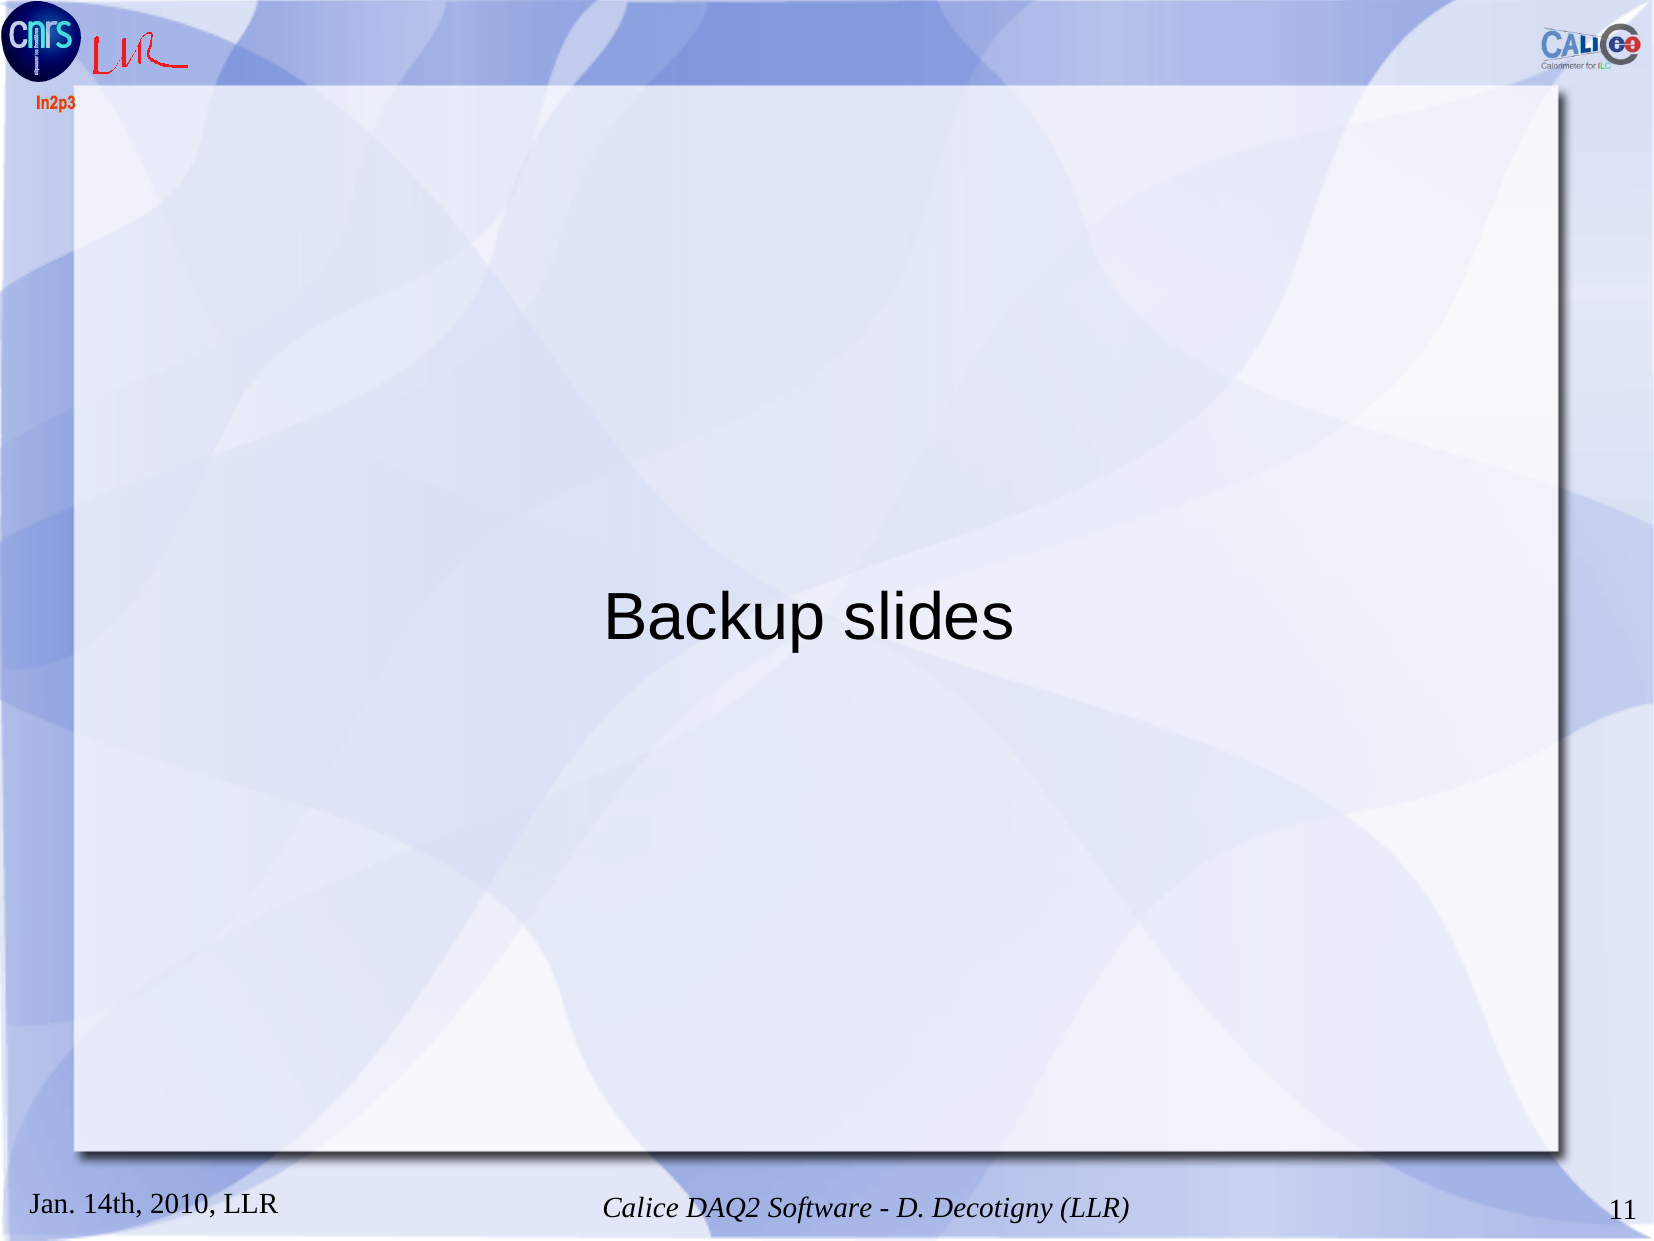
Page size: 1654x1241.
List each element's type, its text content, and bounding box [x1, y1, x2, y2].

subtitle Backup slides [82, 98, 1536, 1136]
picture [0, 0, 1654, 1241]
